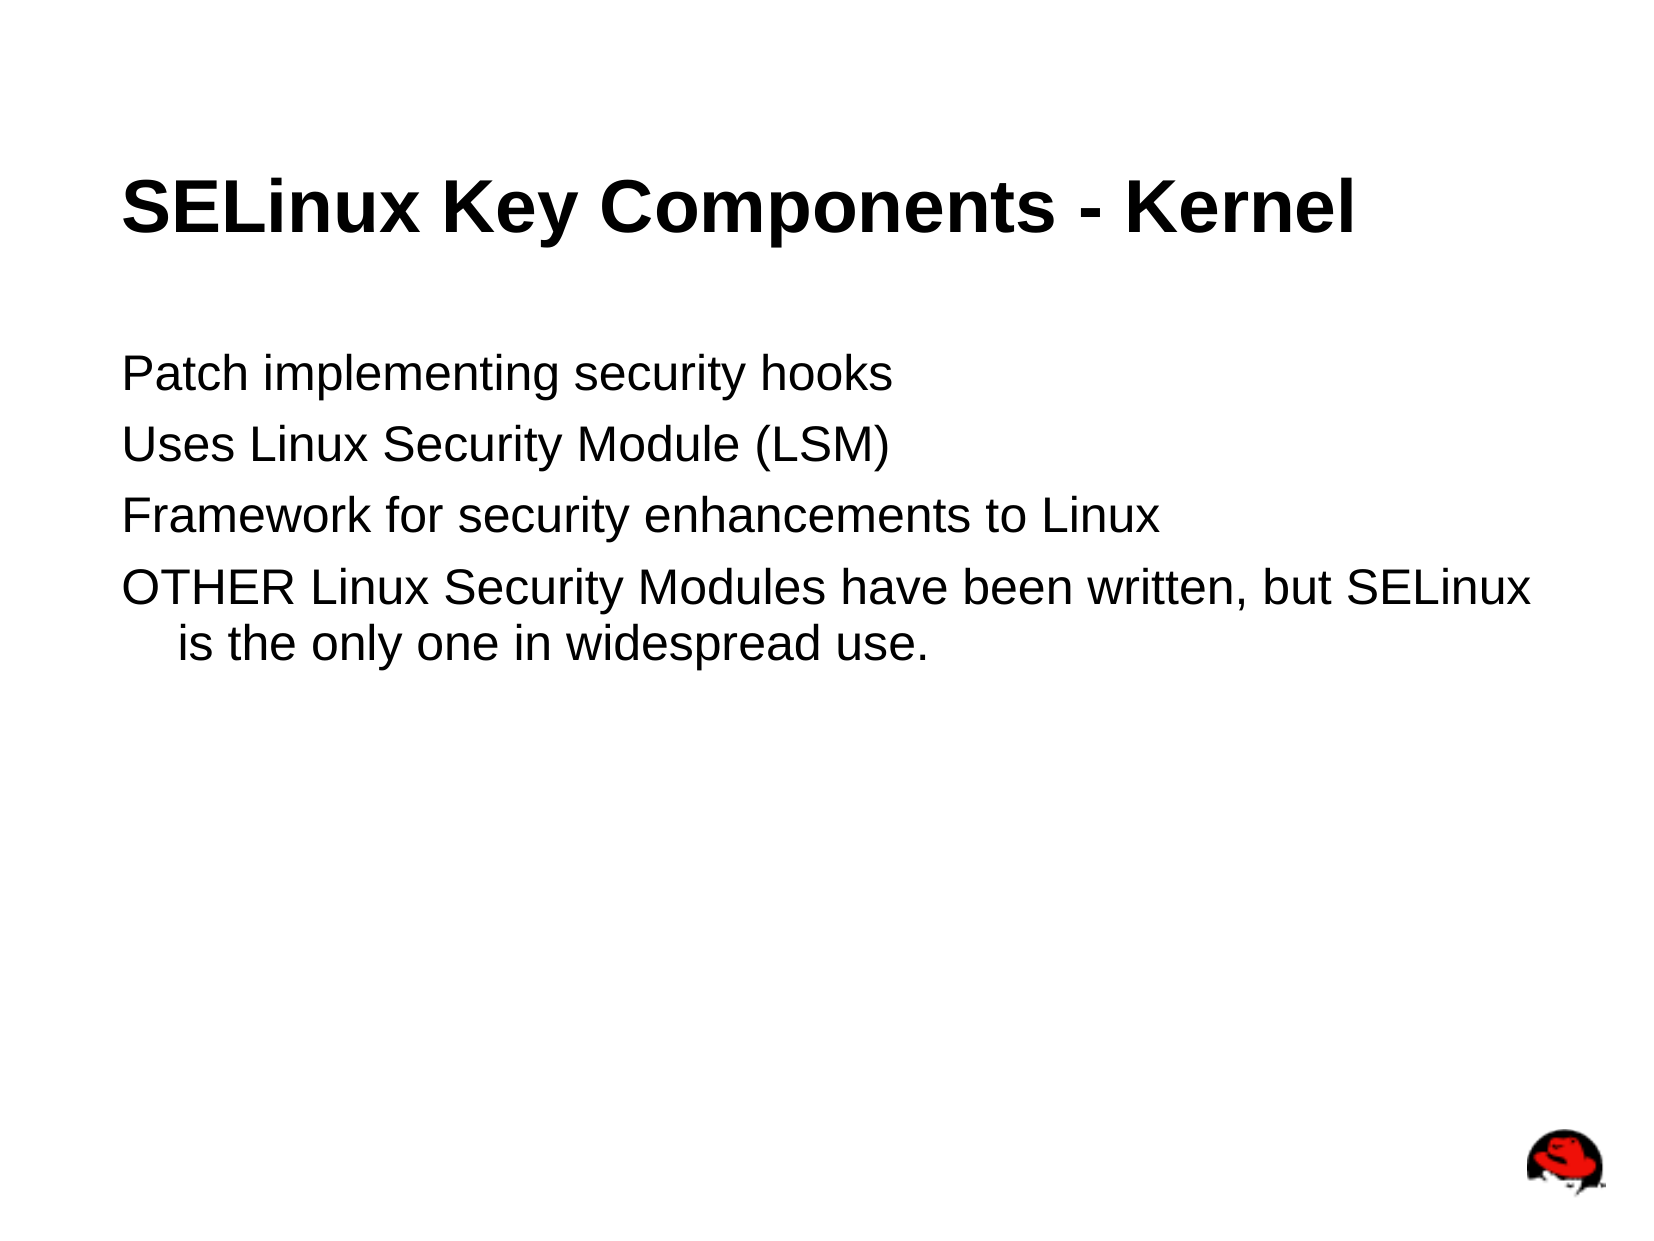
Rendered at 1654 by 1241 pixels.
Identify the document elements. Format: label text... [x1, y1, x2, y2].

title SELinux Key Components - Kernel [121, 102, 1534, 310]
picture [1527, 1129, 1606, 1207]
list Patch implementing security hooks Uses Linux Security Module (LSM) Framework for security enhancements to Linux OTHER Linux Security Modules have been written, but SELinux is the only one in widespread use. [121, 344, 1534, 1151]
